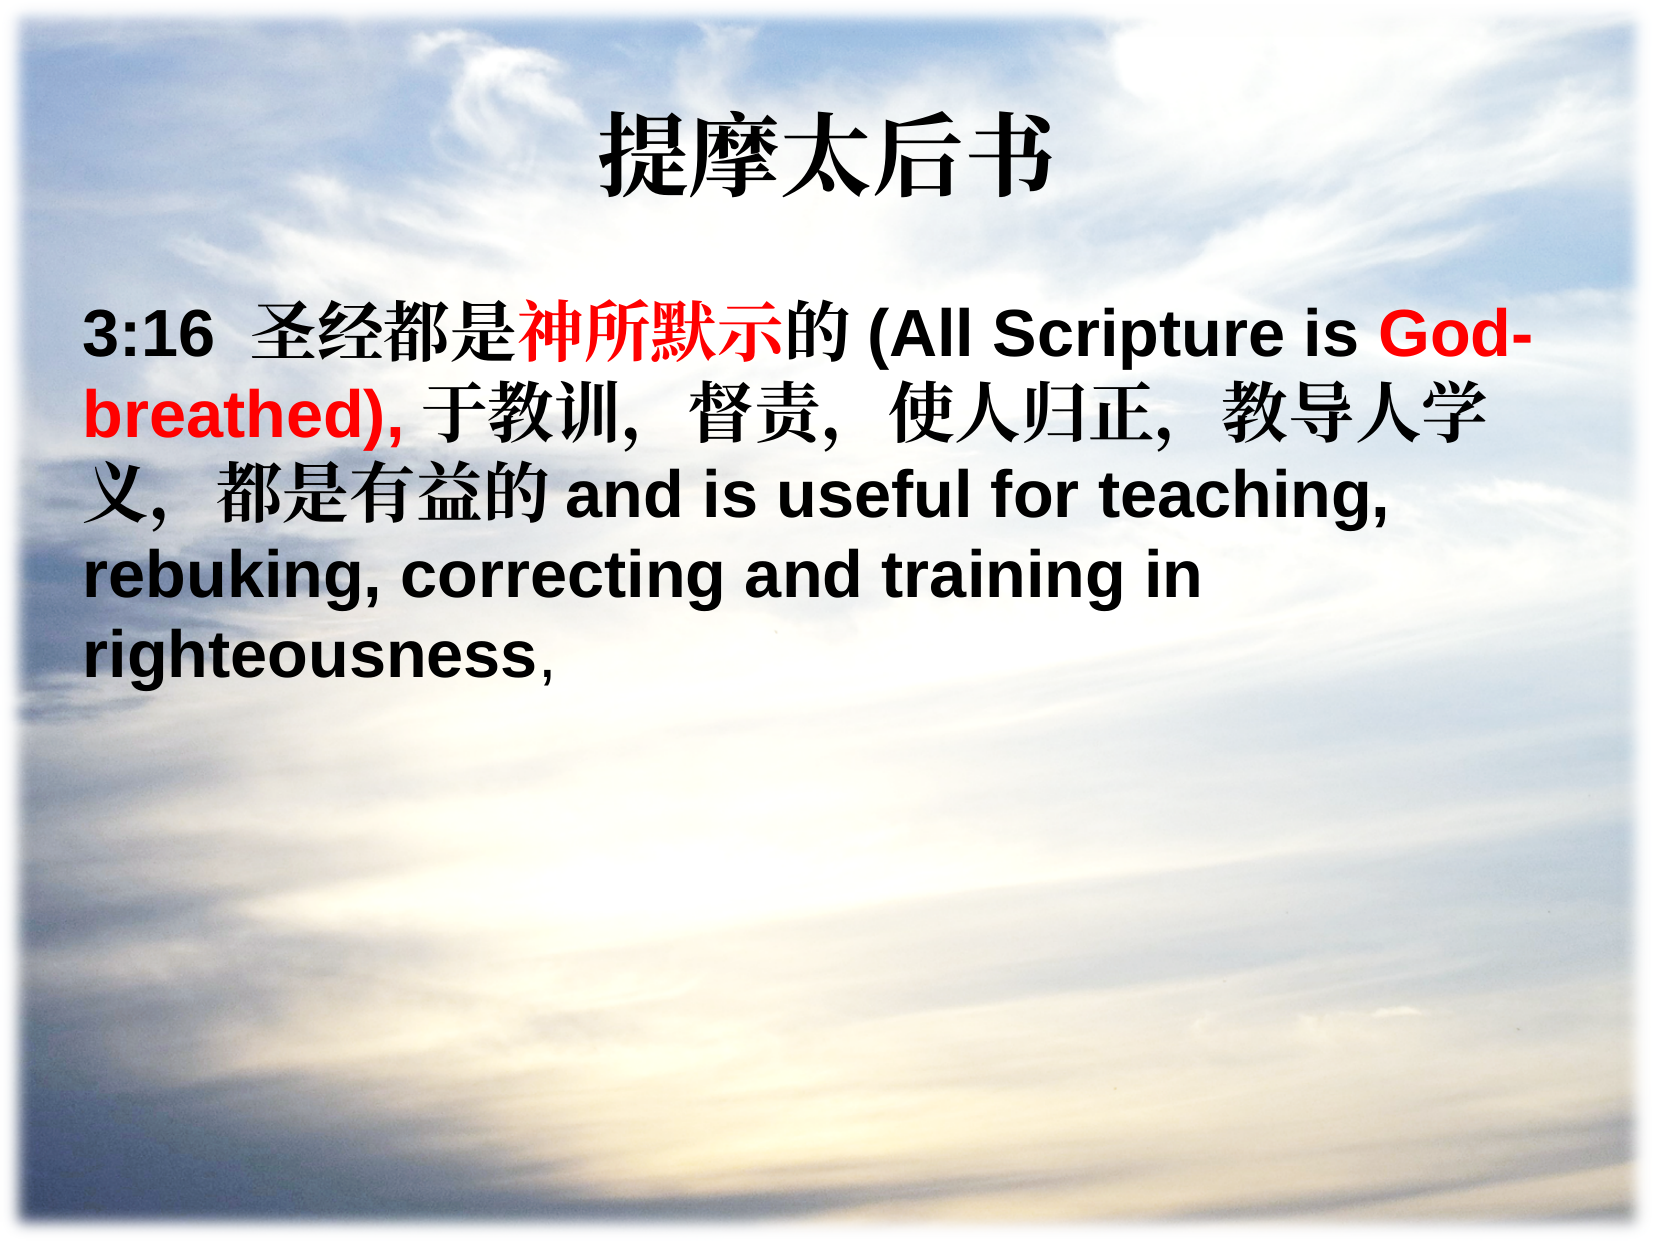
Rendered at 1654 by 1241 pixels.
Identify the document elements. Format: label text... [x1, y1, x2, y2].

list 3:16 圣经都是神所默示的(All Scripture is God-breathed),于教训，督责，使人归正，教导人学义，都是有益的and is useful for teaching, rebuking, correcting and training in righteousness, [82, 290, 1571, 1109]
title 提摩太后书 [82, 49, 1571, 257]
picture [0, 0, 1654, 1241]
